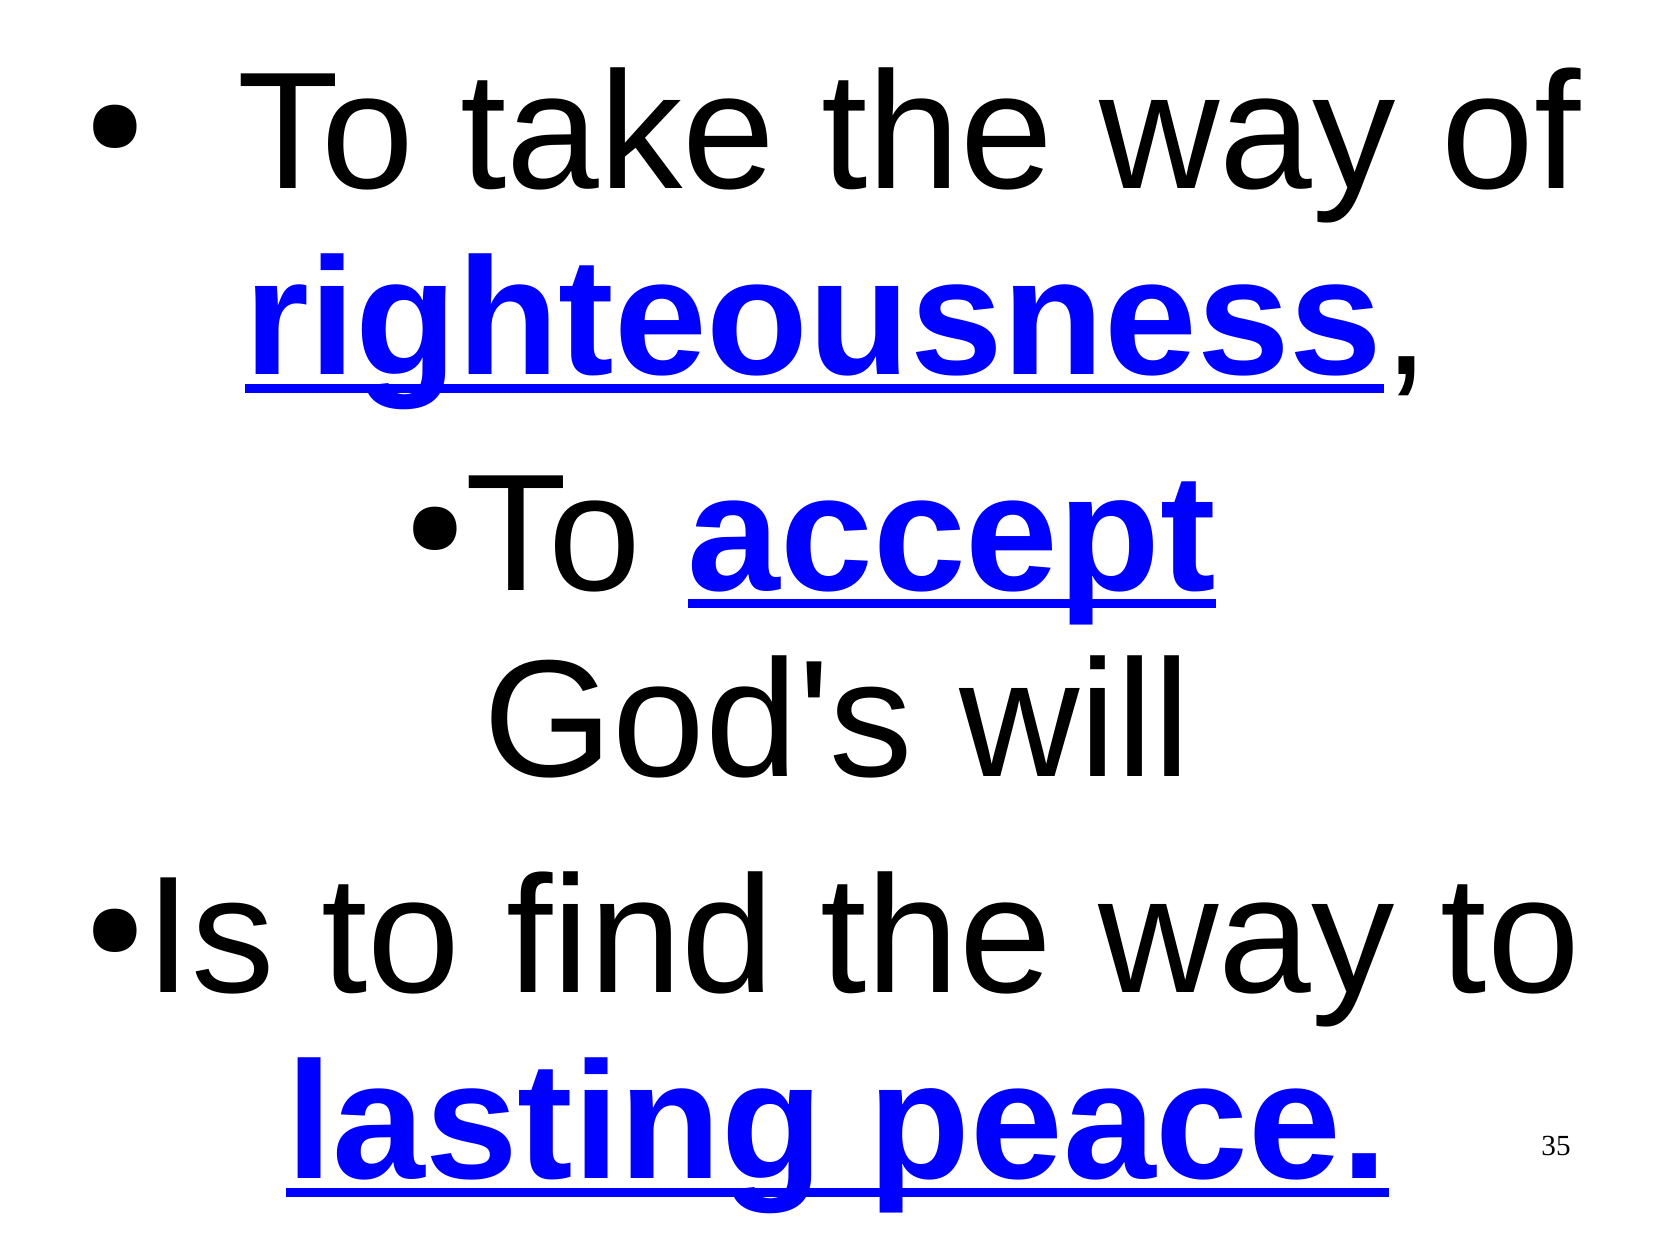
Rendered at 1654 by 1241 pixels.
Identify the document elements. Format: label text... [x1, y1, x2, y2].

list To take the way of righteousness, To accept God's will Is to find the way to lasting peace. [37, 37, 1613, 1238]
